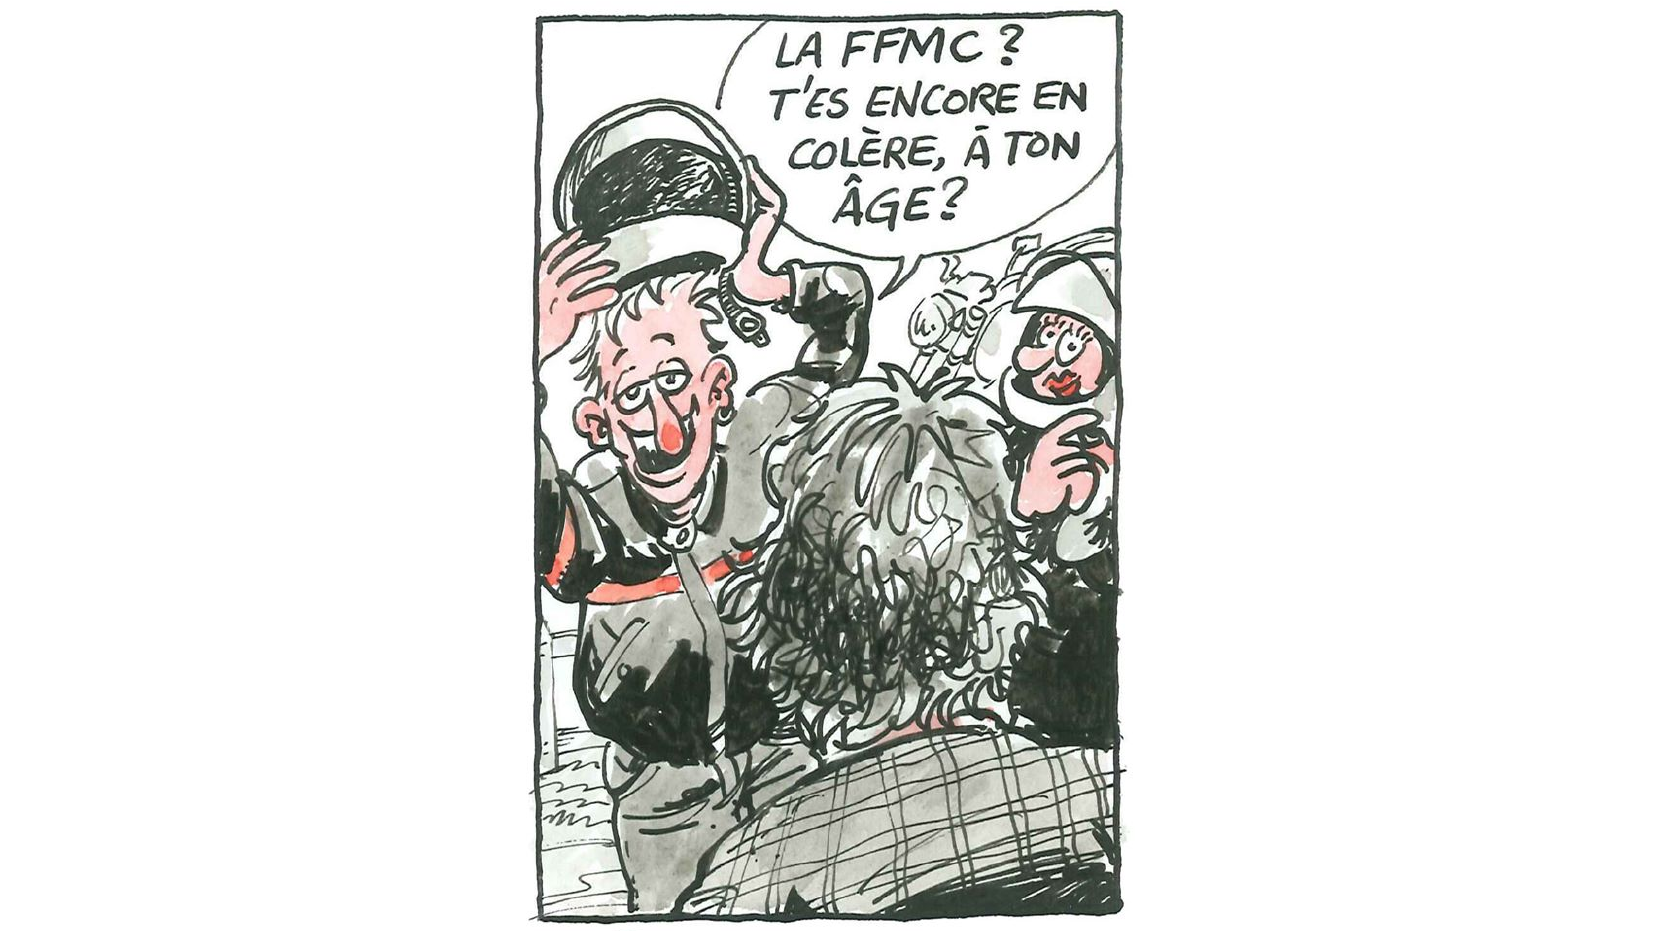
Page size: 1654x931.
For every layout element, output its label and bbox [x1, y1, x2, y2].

picture [518, 1, 1140, 931]
